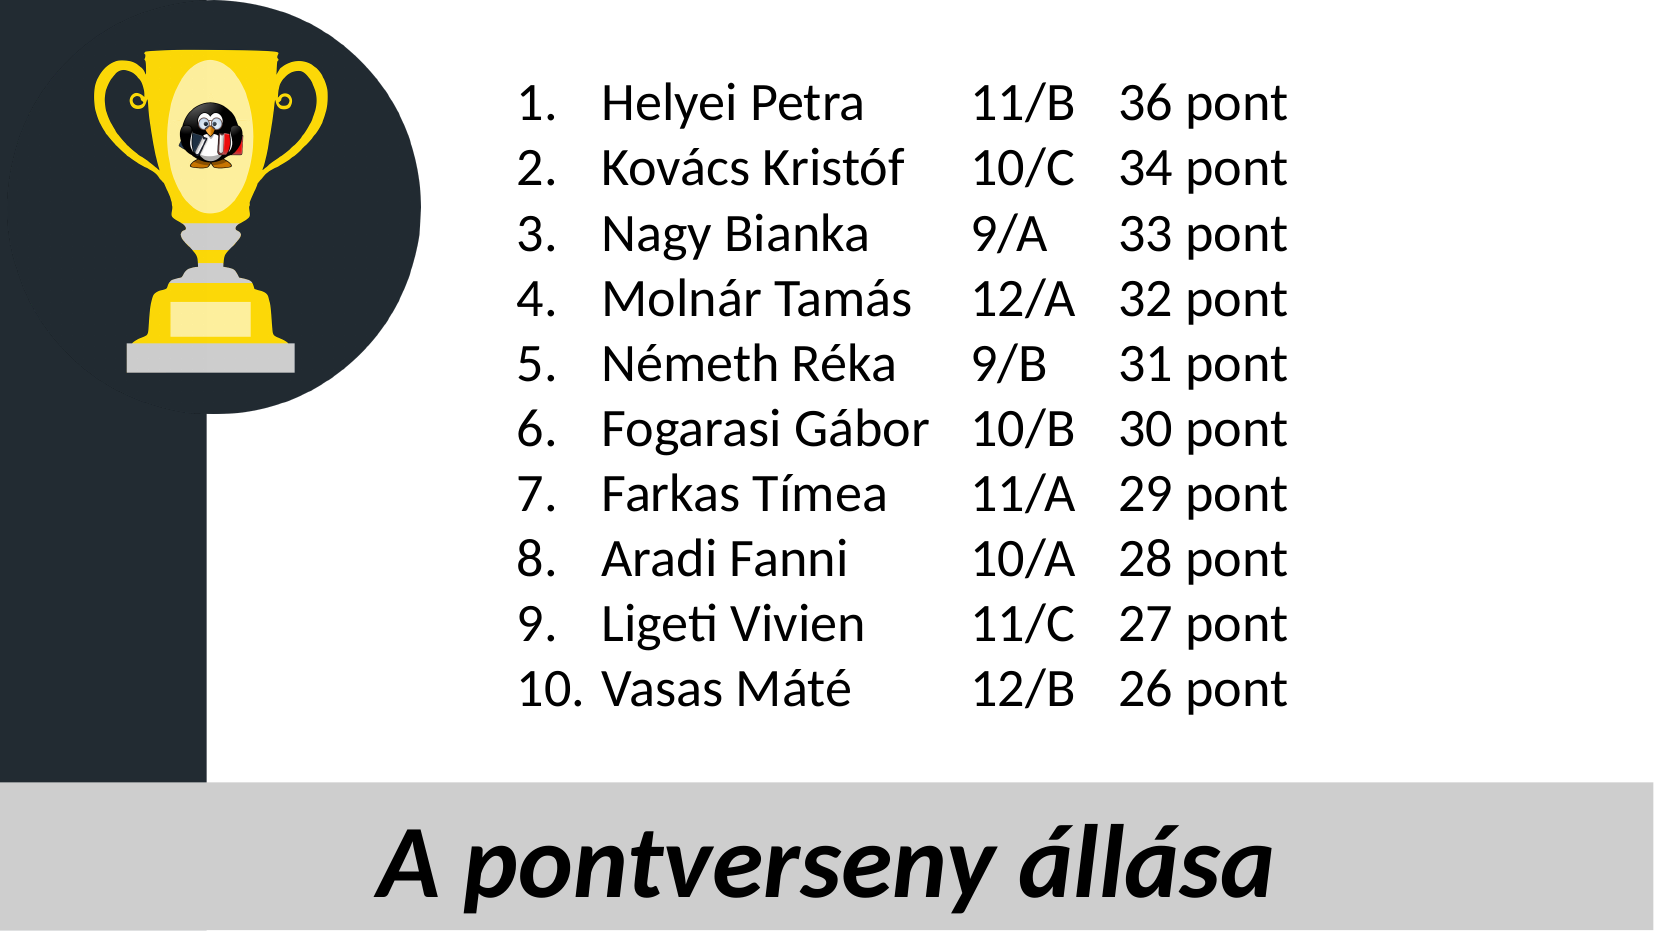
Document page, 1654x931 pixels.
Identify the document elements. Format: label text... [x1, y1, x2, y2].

text_box [0, 0, 207, 782]
text_box A pontverseny állása [0, 782, 1654, 931]
list Helyei Petra 11/B 36 pont Kovács Kristóf 10/C 34 pont Nagy Bianka 9/A 33 pont Molnár Tamás 12/A 32 pont Németh Réka 9/B 31 pont Fogarasi Gábor 10/B 30 pont Farkas Tímea 11/A 29 pont Aradi Fanni 10/A 28 pont Ligeti Vivien 11/C 27 pont Vasas Máté 12/B 26 pont [501, 26, 1418, 782]
picture [7, 0, 421, 414]
